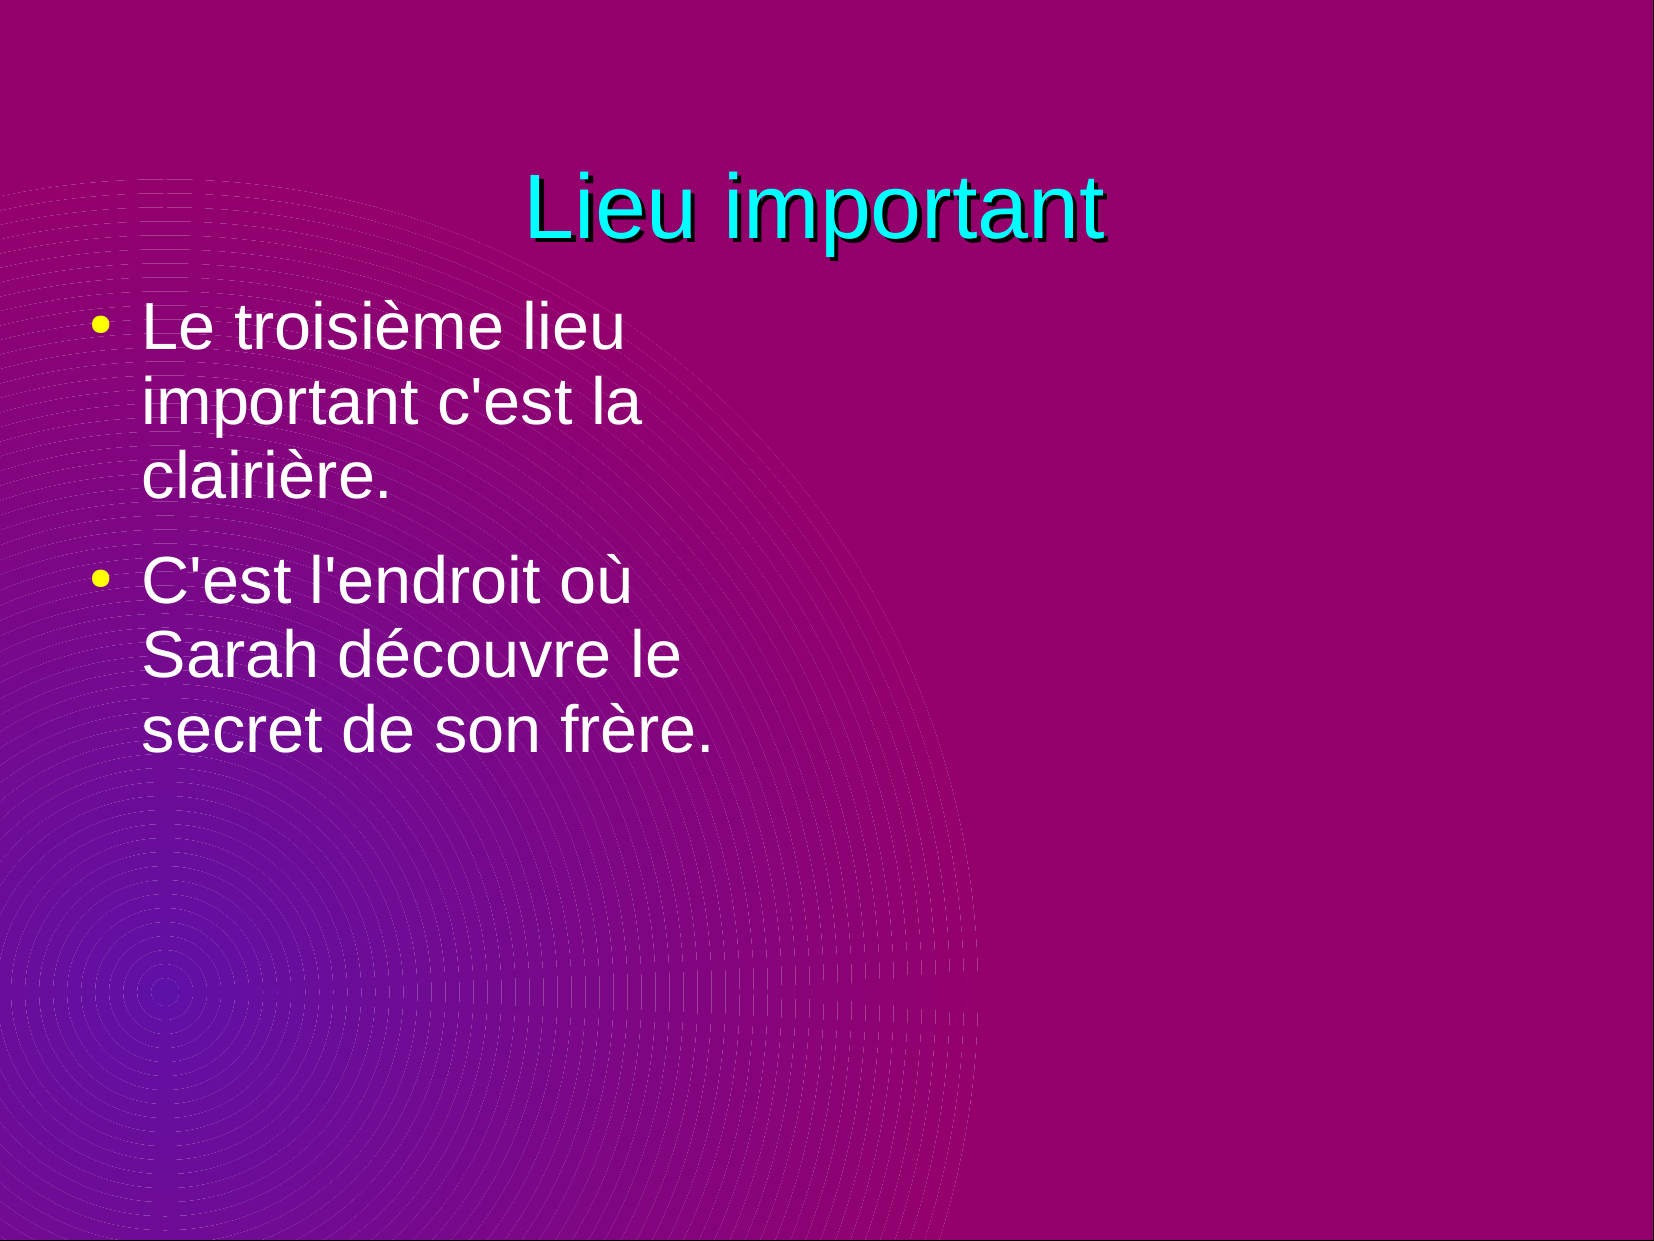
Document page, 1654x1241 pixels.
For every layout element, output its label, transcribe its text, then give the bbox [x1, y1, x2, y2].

list Le troisième lieu important c'est la clairière. C'est l'endroit où Sarah découvre le secret de son frère. [71, 288, 798, 1093]
title Lieu important [121, 102, 1534, 311]
picture [826, 265, 1565, 1063]
